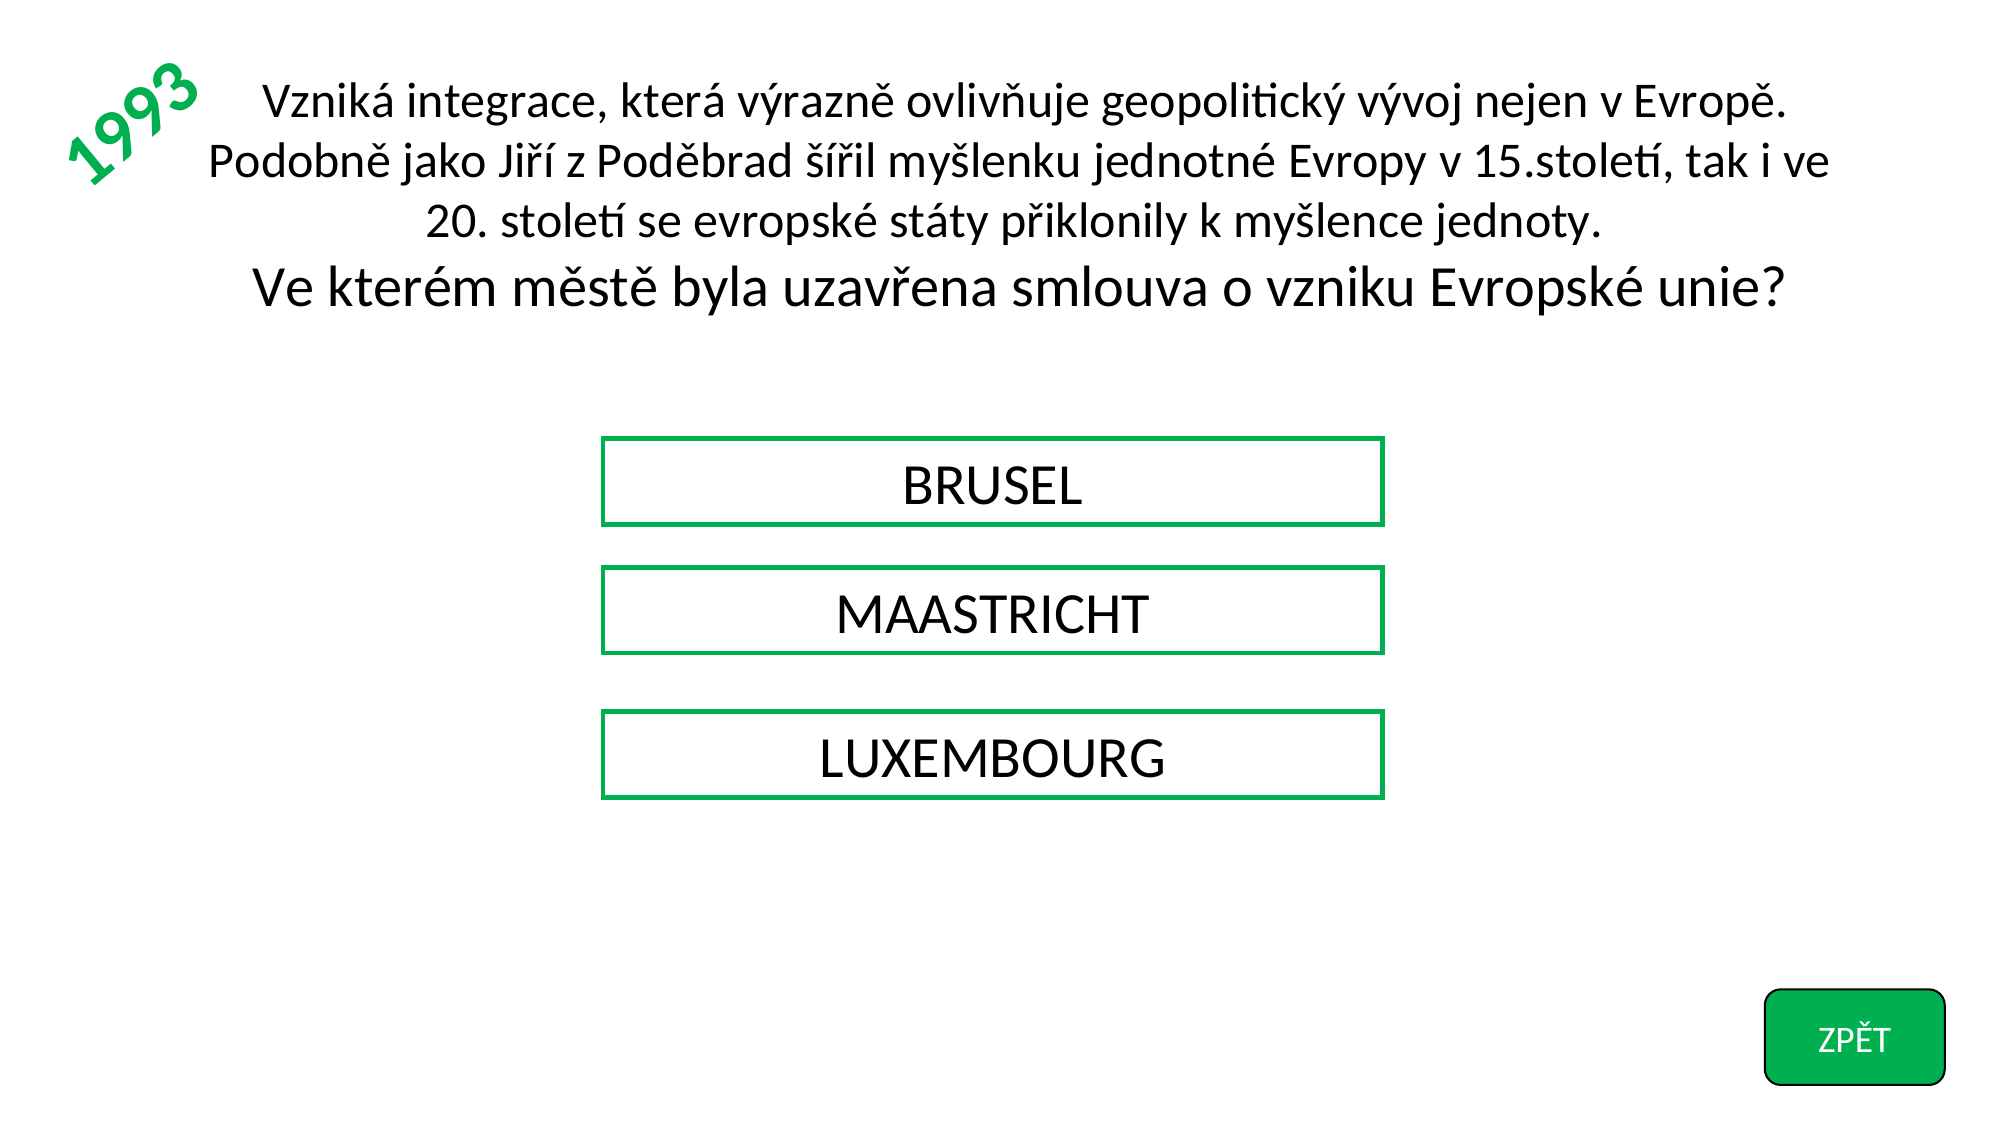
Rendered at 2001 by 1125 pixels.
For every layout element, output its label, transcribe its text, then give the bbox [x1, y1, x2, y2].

text_box 1993 [24, 21, 197, 219]
text_box Vzniká integrace, která výrazně ovlivňuje geopolitický vývoj nejen v Evropě. Podobně jako Jiří z Poděbrad šířil myšlenku jednotné Evropy v 15.století, tak i ve 20. století se evropské státy přiklonily k myšlence jednoty. Ve kterém městě byla uzavřena smlouva o vzniku Evropské unie? [190, 60, 1851, 396]
text_box LUXEMBOURG [603, 711, 1383, 798]
text_box BRUSEL [603, 438, 1383, 525]
text_box MAASTRICHT [603, 567, 1383, 653]
text_box ZPĚT [1764, 989, 1945, 1085]
